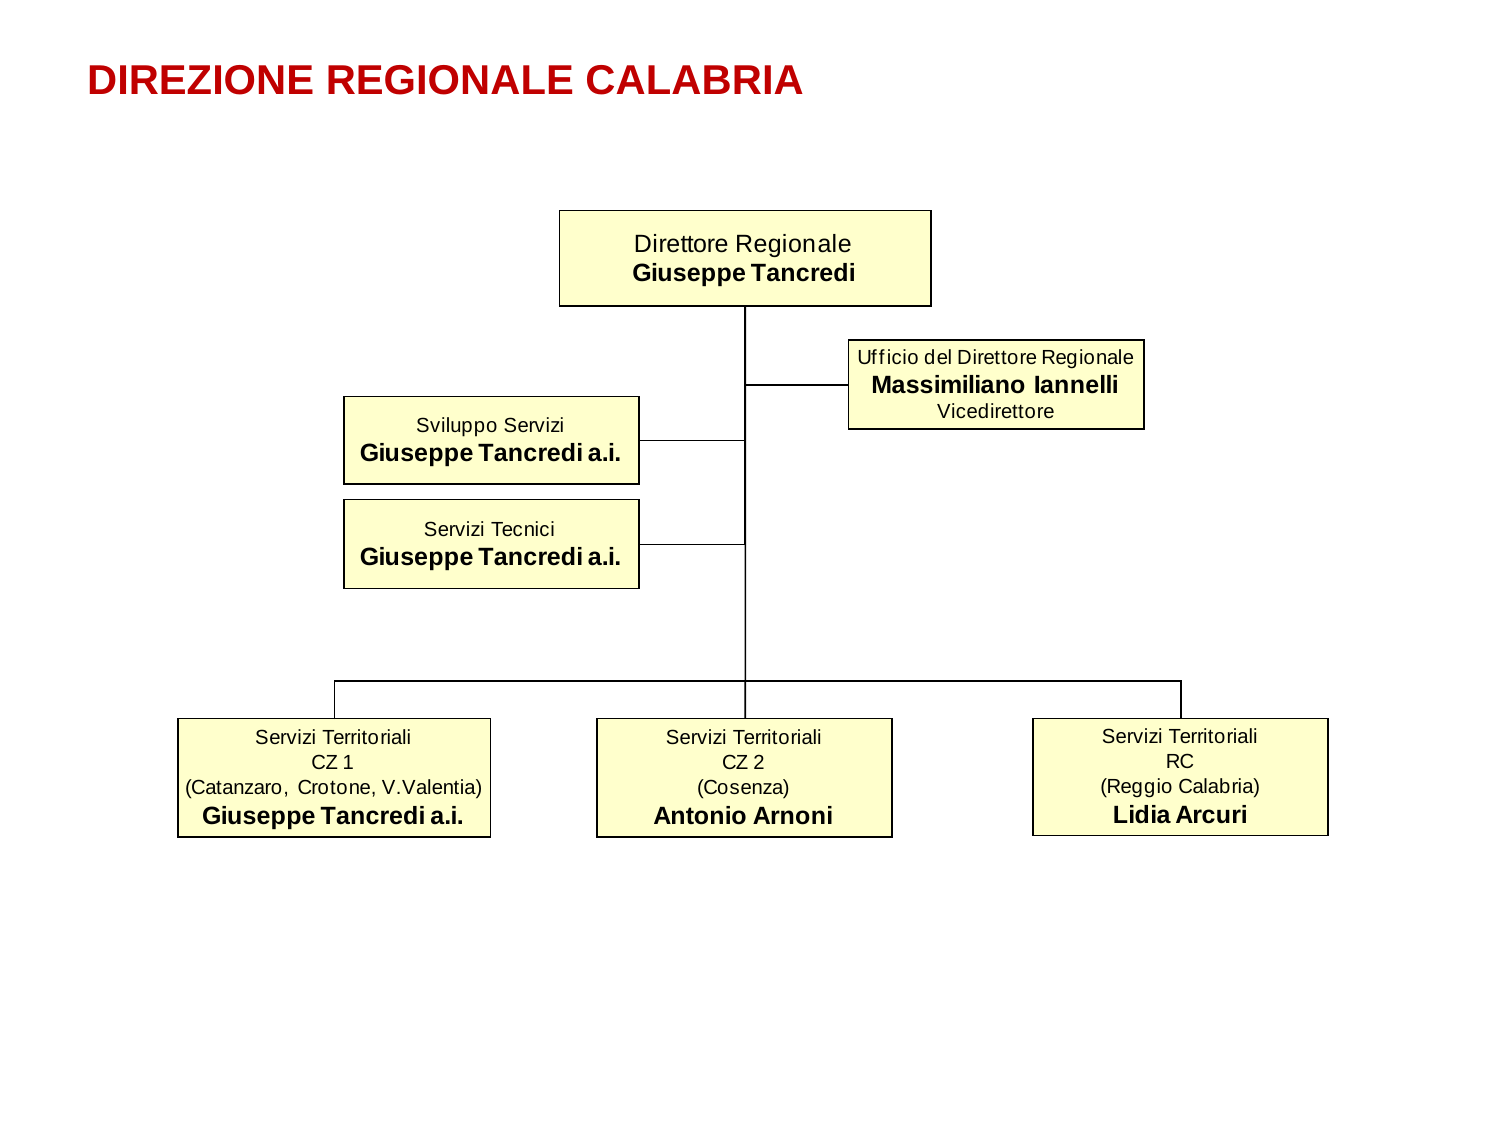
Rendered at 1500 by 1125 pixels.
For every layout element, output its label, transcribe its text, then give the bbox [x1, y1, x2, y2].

title DIREZIONE REGIONALE CALABRIA [72, 45, 1462, 128]
picture [171, 208, 1329, 838]
